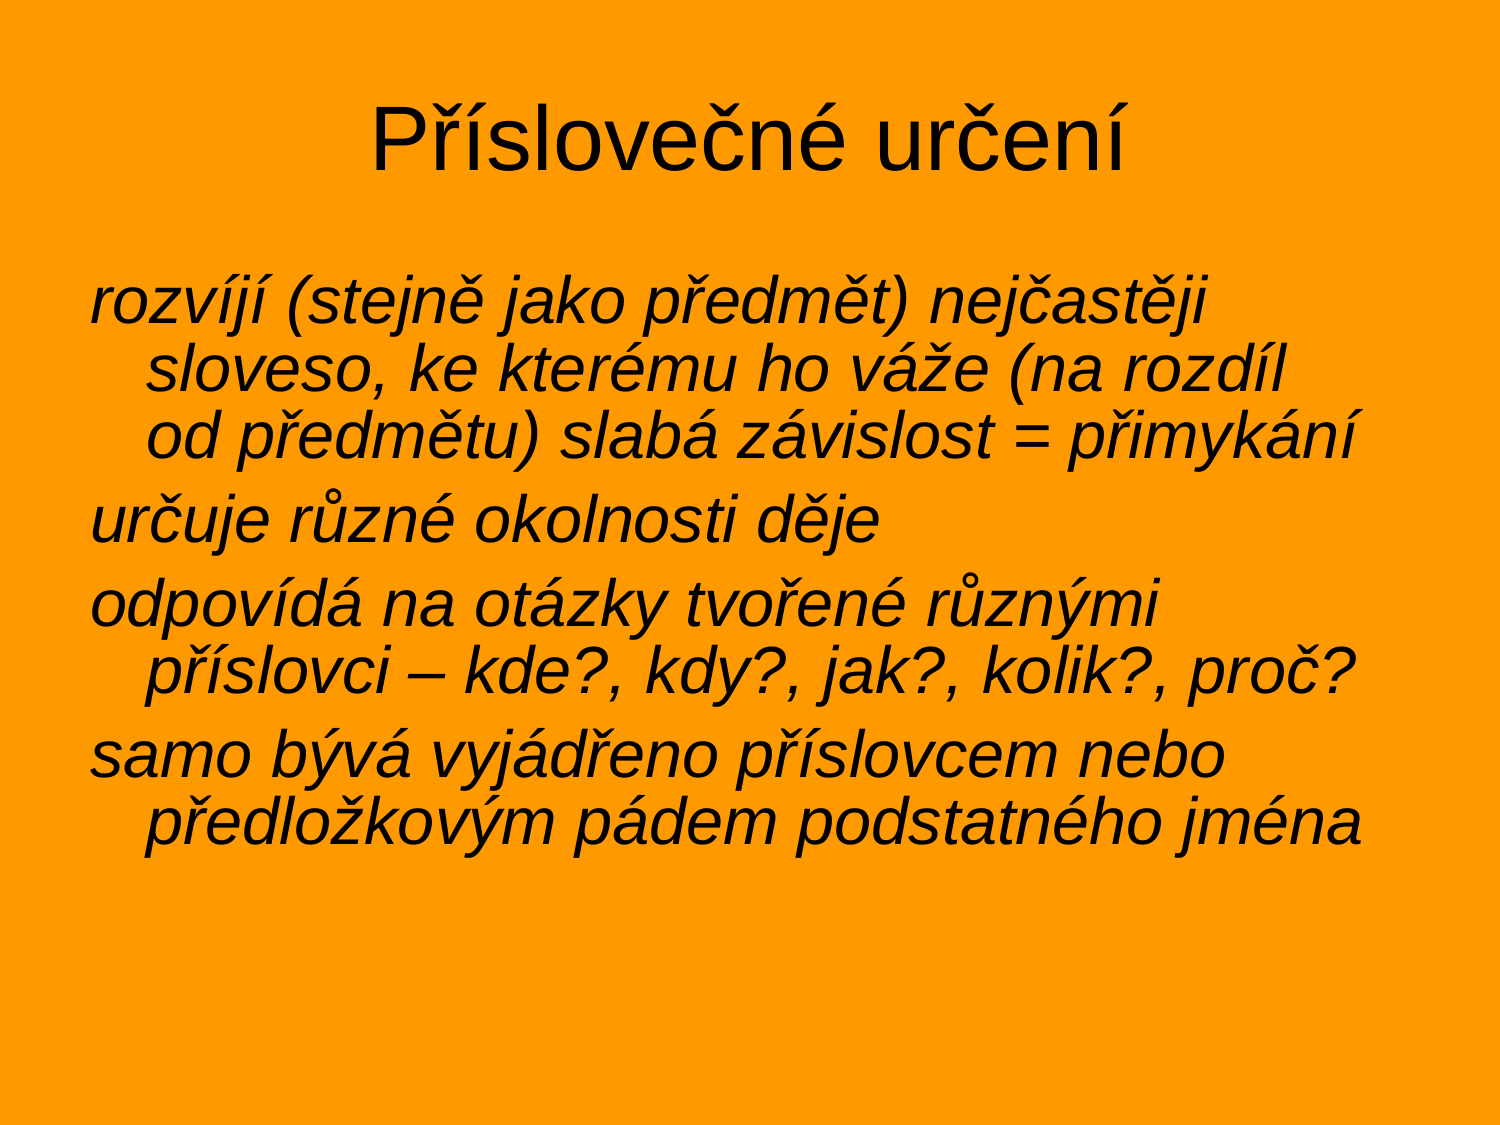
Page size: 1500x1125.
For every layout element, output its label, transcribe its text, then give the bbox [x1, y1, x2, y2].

list rozvíjí (stejně jako předmět) nejčastěji sloveso, ke kterému ho váže (na rozdíl od předmětu) slabá závislost = přimykání určuje různé okolnosti děje odpovídá na otázky tvořené různými příslovci – kde?, kdy?, jak?, kolik?, proč? samo bývá vyjádřeno příslovcem nebo předložkovým pádem podstatného jména [75, 262, 1426, 1006]
title Příslovečné určení [75, 45, 1426, 233]
